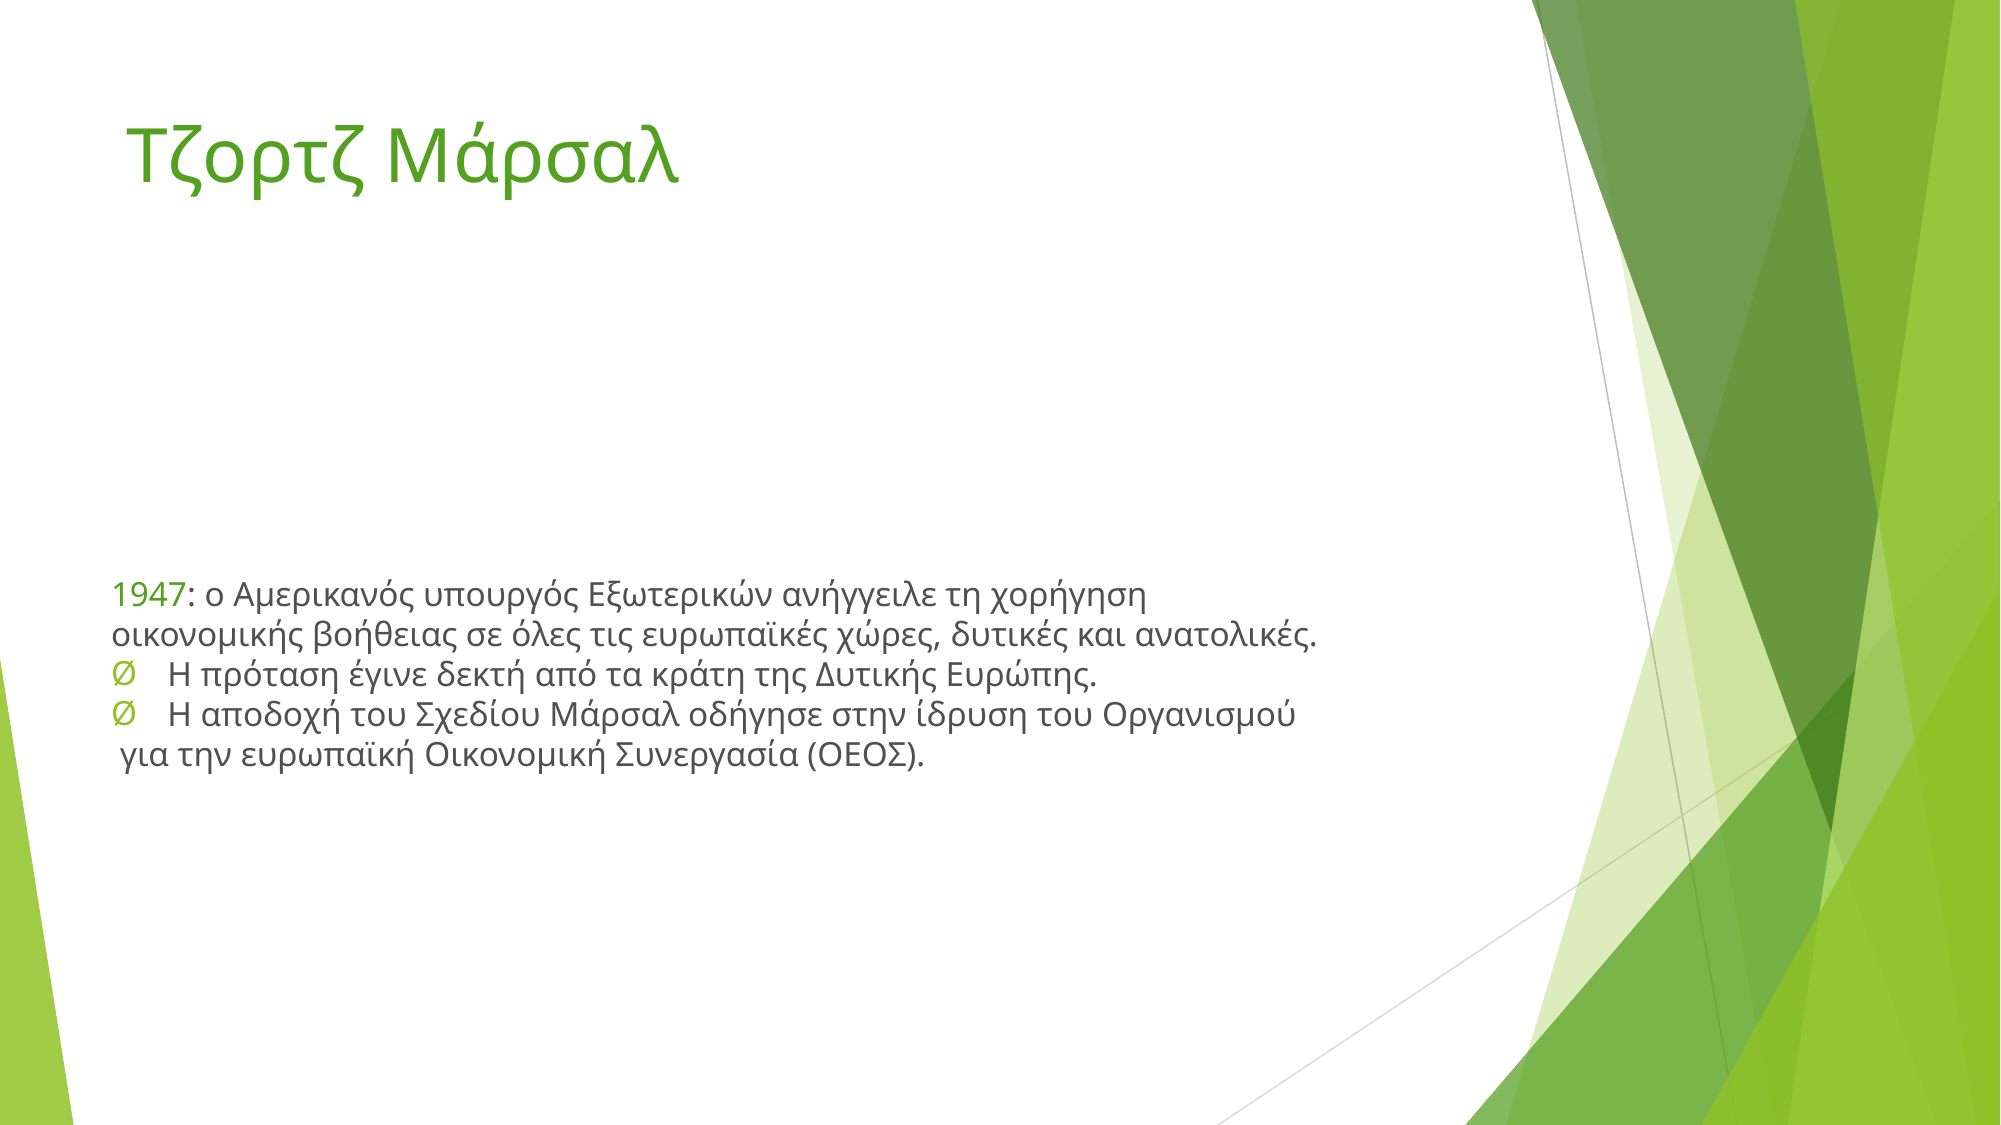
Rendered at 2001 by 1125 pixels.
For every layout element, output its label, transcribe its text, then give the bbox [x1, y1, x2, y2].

list 1947: ο Αμερικανός υπουργός Εξωτερικών ανήγγειλε τη χορήγηση οικονομικής βοήθειας σε όλες τις ευρωπαϊκές χώρες, δυτικές και ανατολικές. Η πρόταση έγινε δεκτή από τα κράτη της Δυτικής Ευρώπης. Η αποδοχή του Σχεδίου Μάρσαλ οδήγησε στην ίδρυση του Οργανισμού για την ευρωπαϊκή Οικονομική Συνεργασία (ΟΕΟΣ). [111, 571, 1411, 774]
title Τζορτζ Μάρσαλ [111, 99, 1522, 317]
